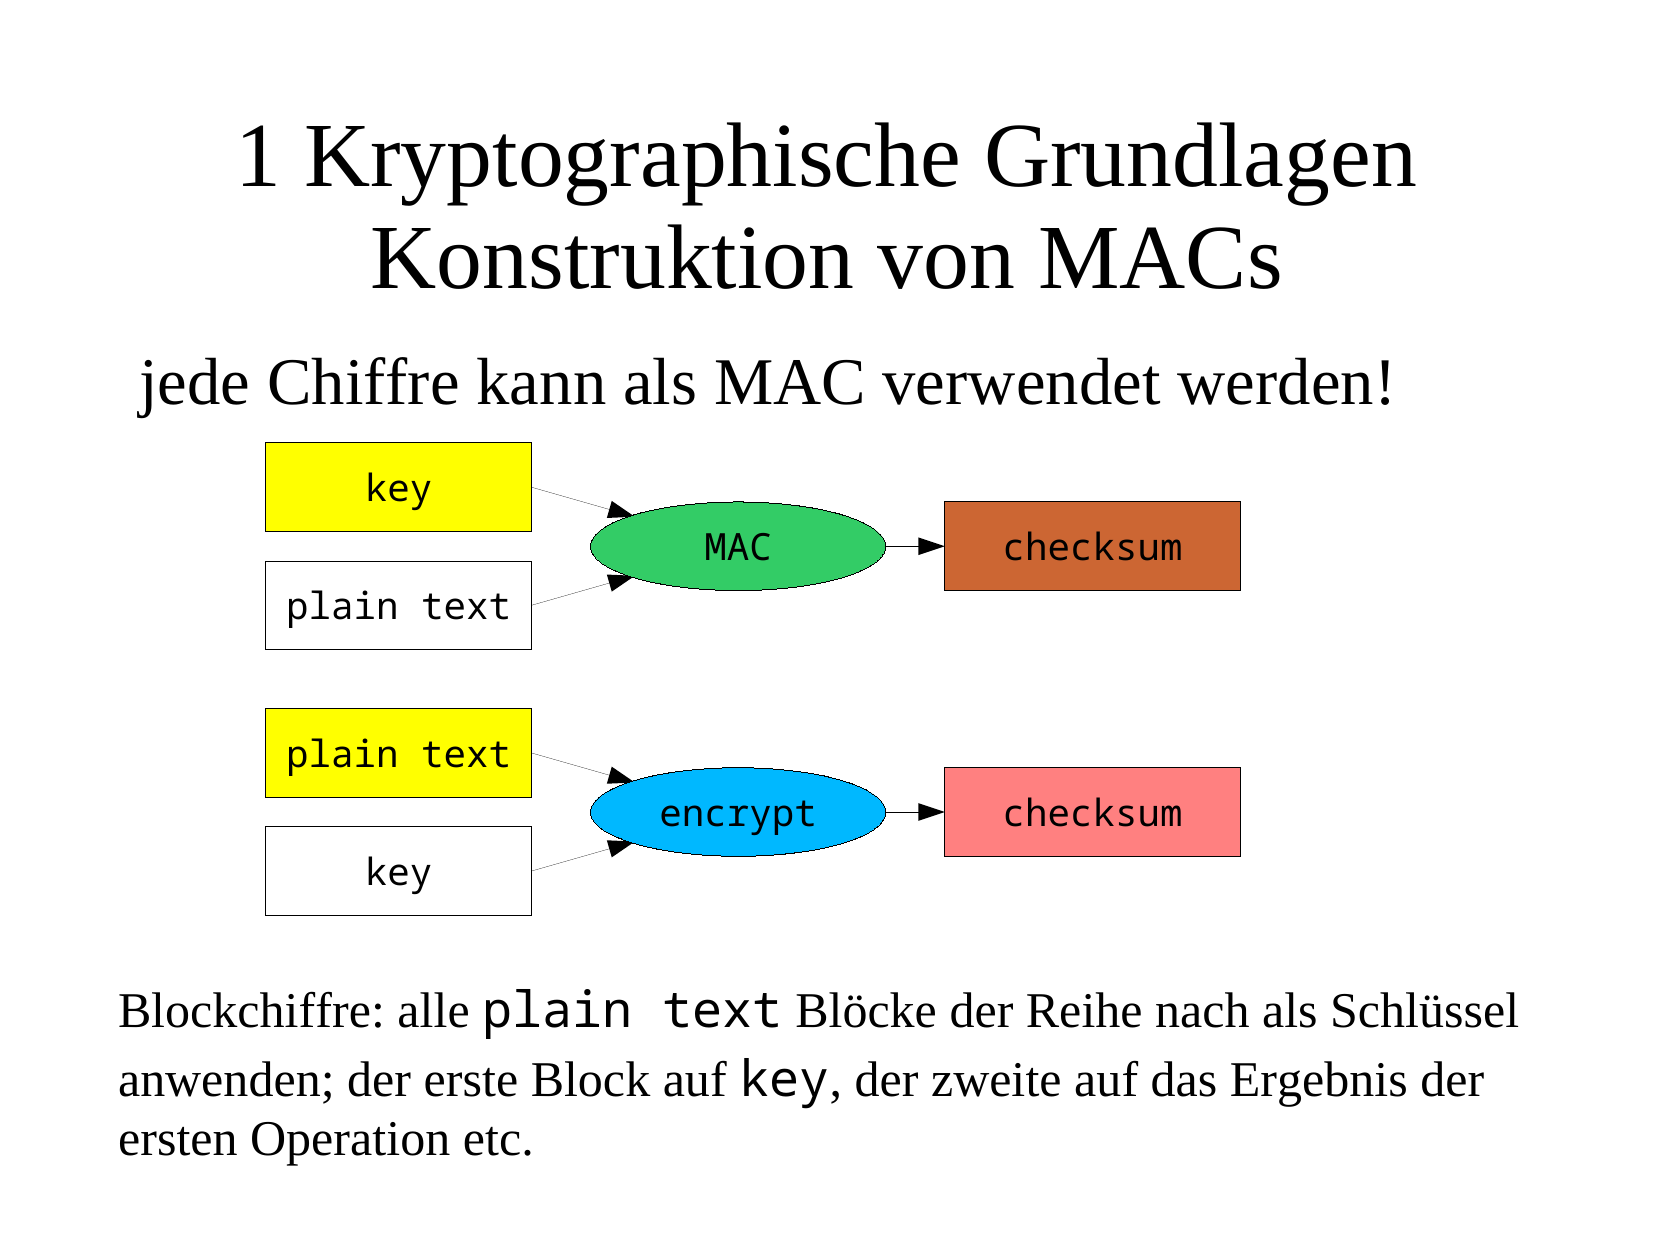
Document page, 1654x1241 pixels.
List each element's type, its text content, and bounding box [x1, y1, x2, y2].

text_box checksum [944, 501, 1241, 591]
text_box plain text [265, 708, 532, 798]
text_box key [265, 442, 532, 532]
text_box plain text [265, 561, 532, 650]
title 1 Kryptographische Grundlagen Konstruktion von MACs [121, 102, 1534, 311]
text_box encrypt [590, 767, 886, 857]
text_box Blockchiffre: alle plain text Blöcke der Reihe nach als Schlüssel anwenden; der erste Block auf key, der zweite auf das Ergebnis der ersten Operation etc. [118, 974, 1521, 1152]
text_box key [265, 826, 532, 916]
text_box MAC [590, 501, 886, 591]
list jede Chiffre kann als MAC verwendet werden! [121, 344, 1534, 1127]
text_box checksum [944, 767, 1241, 857]
